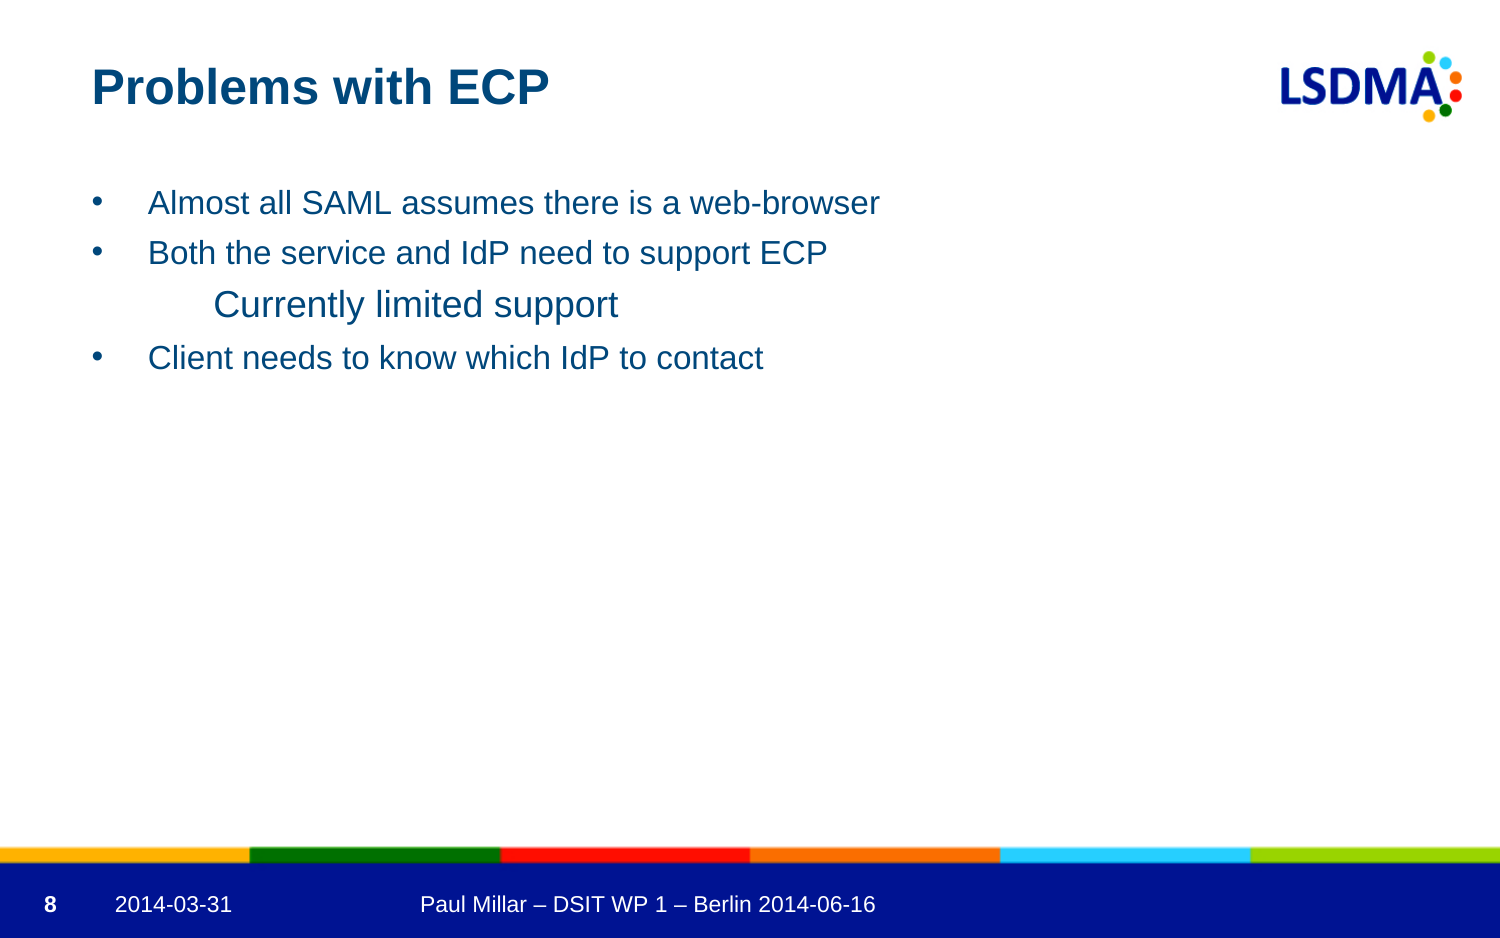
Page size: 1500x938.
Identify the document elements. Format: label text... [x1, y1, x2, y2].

title Problems with ECP [76, 45, 1247, 123]
list Almost all SAML assumes there is a web-browser Both the service and IdP need to support ECP Currently limited support Client needs to know which IdP to contact [76, 173, 1427, 793]
picture [0, 0, 1500, 938]
